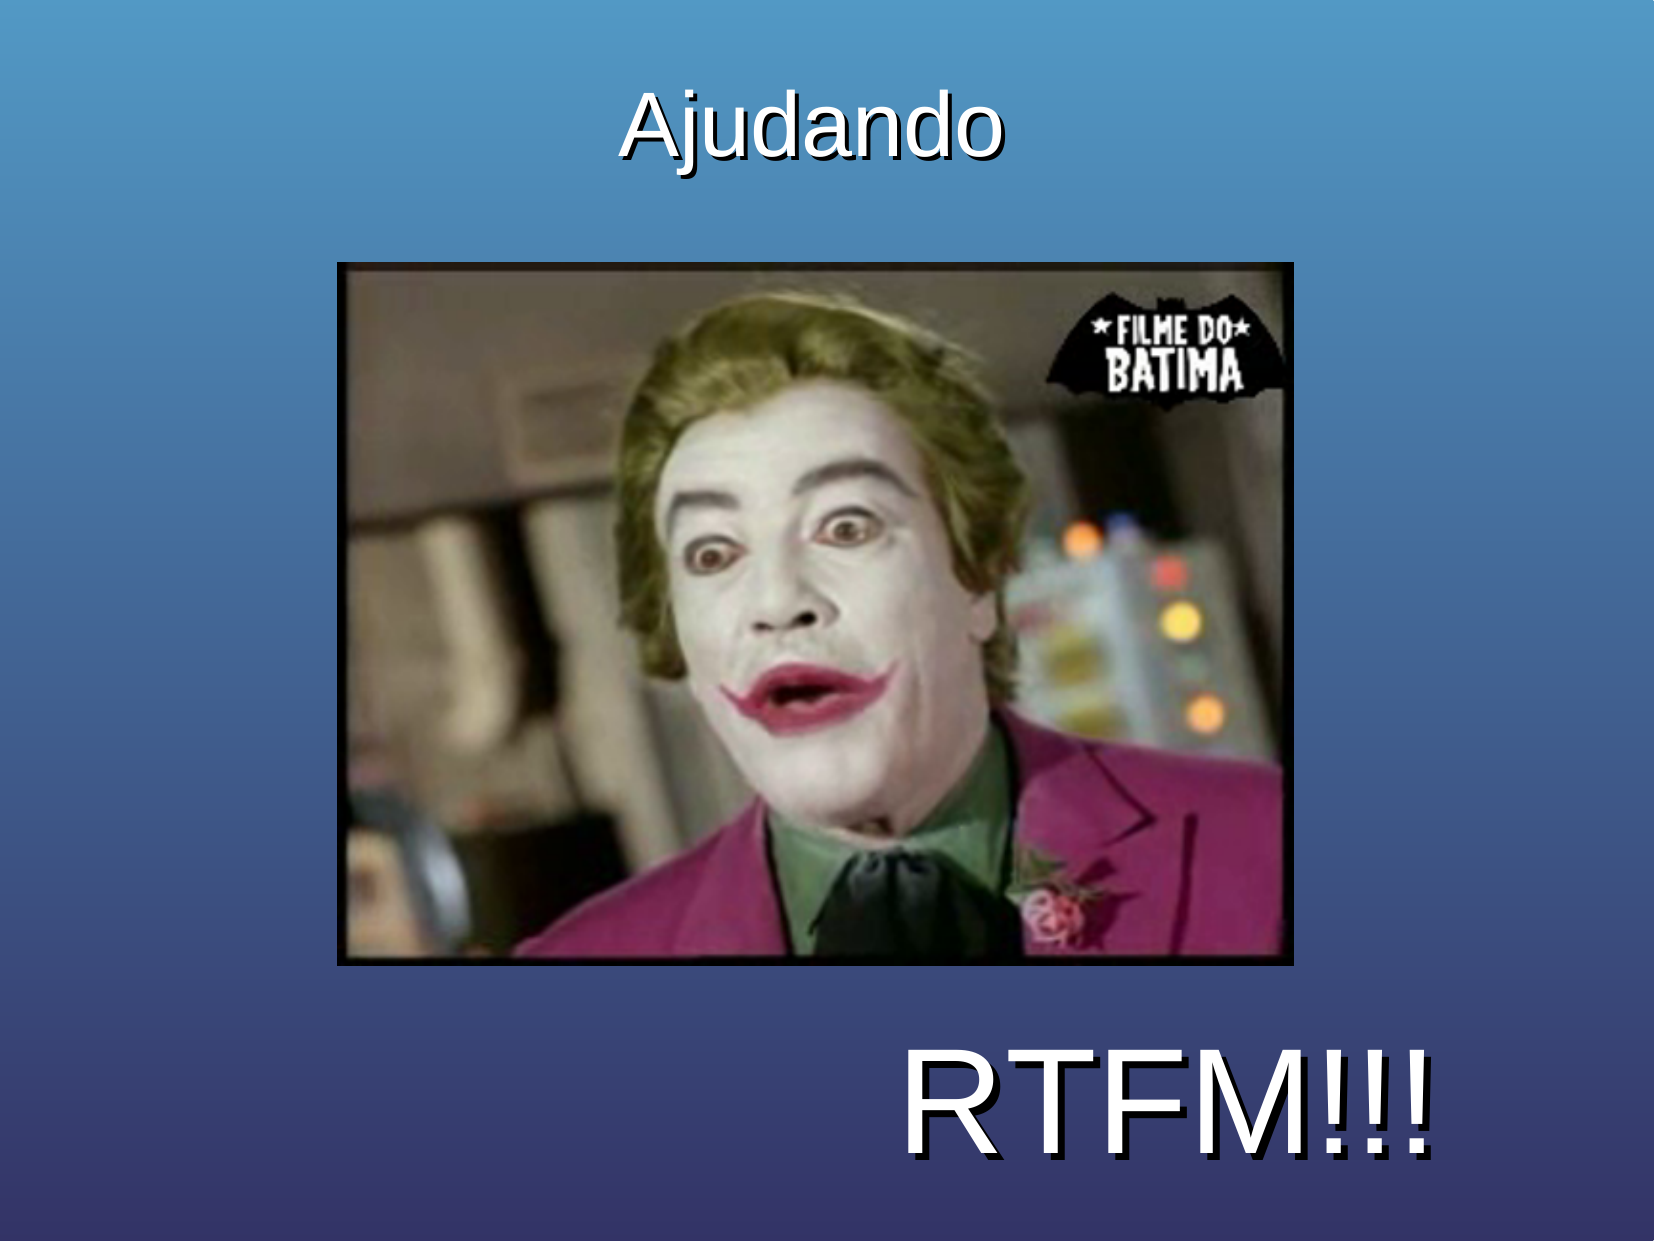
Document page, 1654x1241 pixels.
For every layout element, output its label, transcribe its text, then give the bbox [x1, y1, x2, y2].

text_box [0, 0, 1654, 1241]
text_box Ajudando [532, 65, 986, 184]
picture [337, 262, 1294, 966]
text_box RTFM!!! [811, 1010, 1408, 1193]
